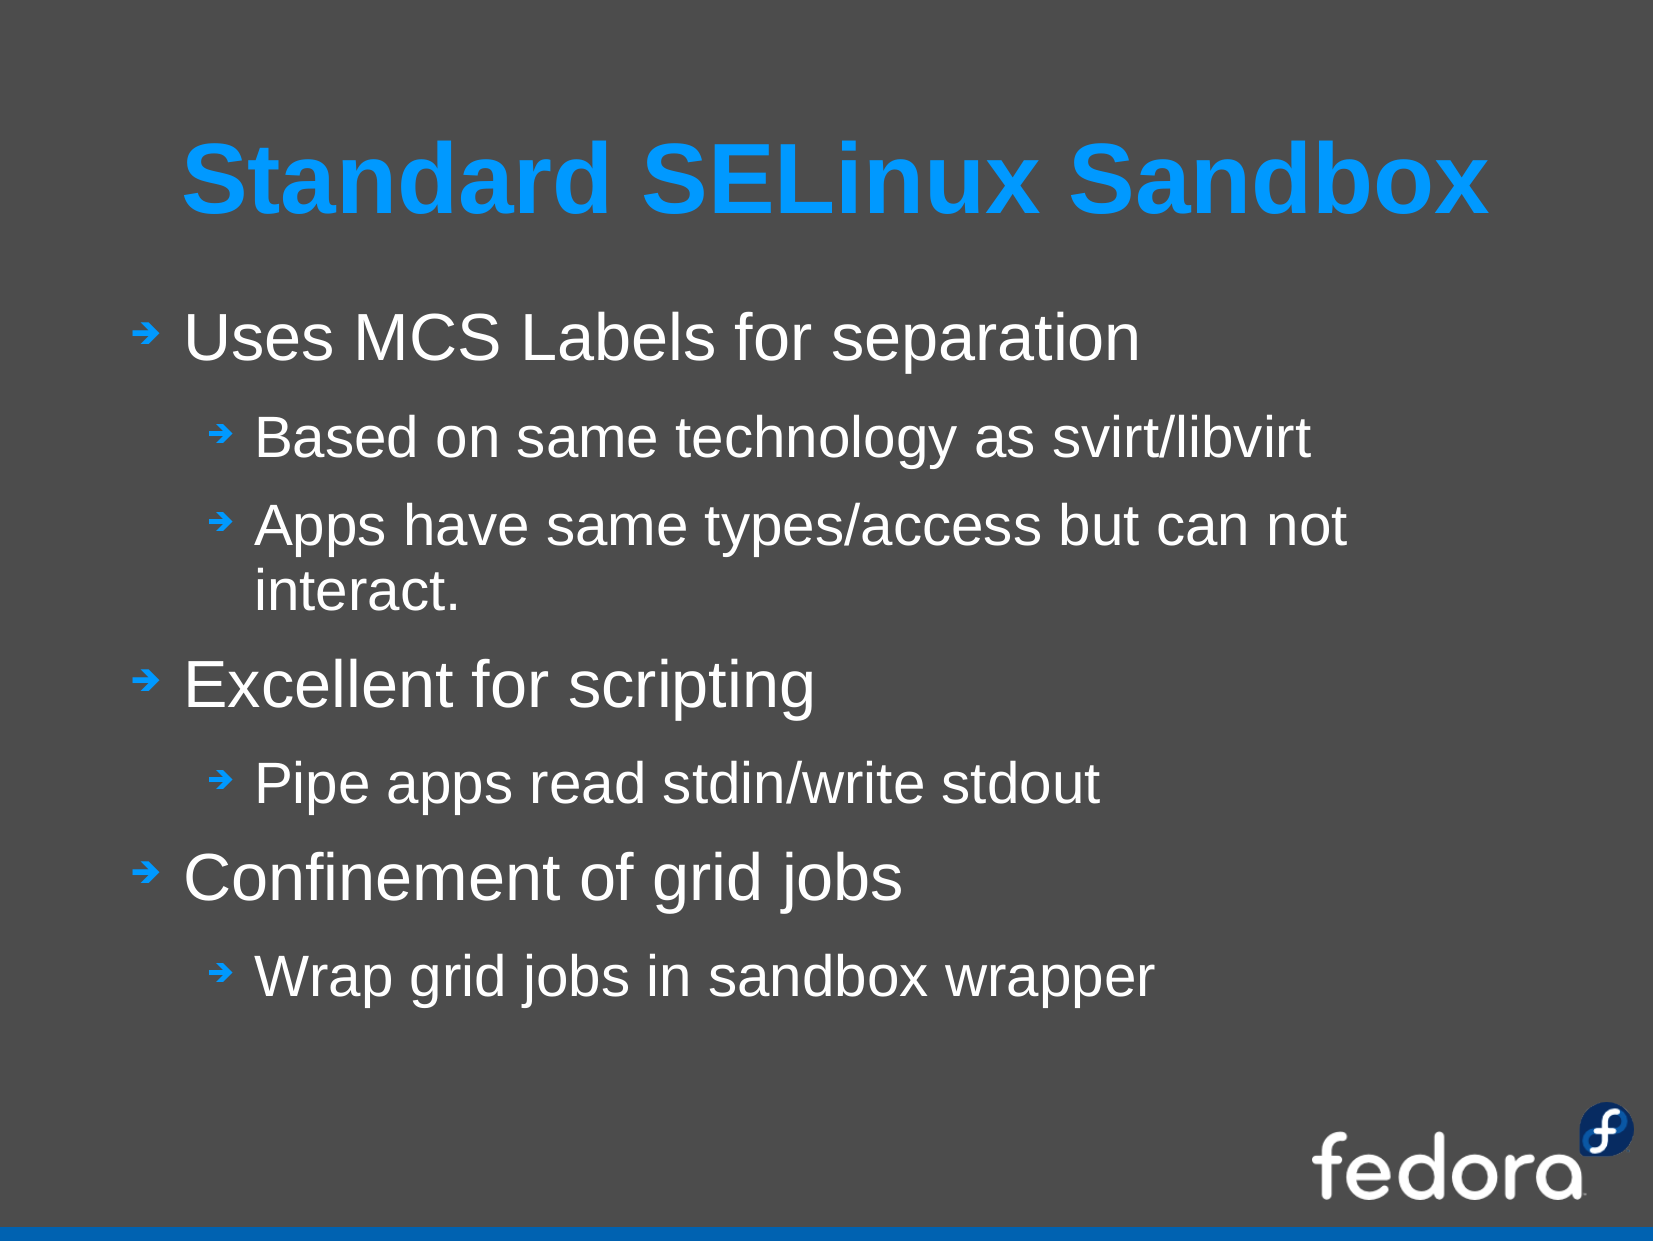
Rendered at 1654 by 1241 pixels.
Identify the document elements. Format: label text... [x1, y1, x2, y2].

picture [1312, 1102, 1634, 1200]
list Uses MCS Labels for separation Based on same technology as svirt/libvirt Apps have same types/access but can not interact. Excellent for scripting Pipe apps read stdin/write stdout Confinement of grid jobs Wrap grid jobs in sandbox wrapper [112, 300, 1524, 1106]
title Standard SELinux Sandbox [112, 75, 1524, 283]
